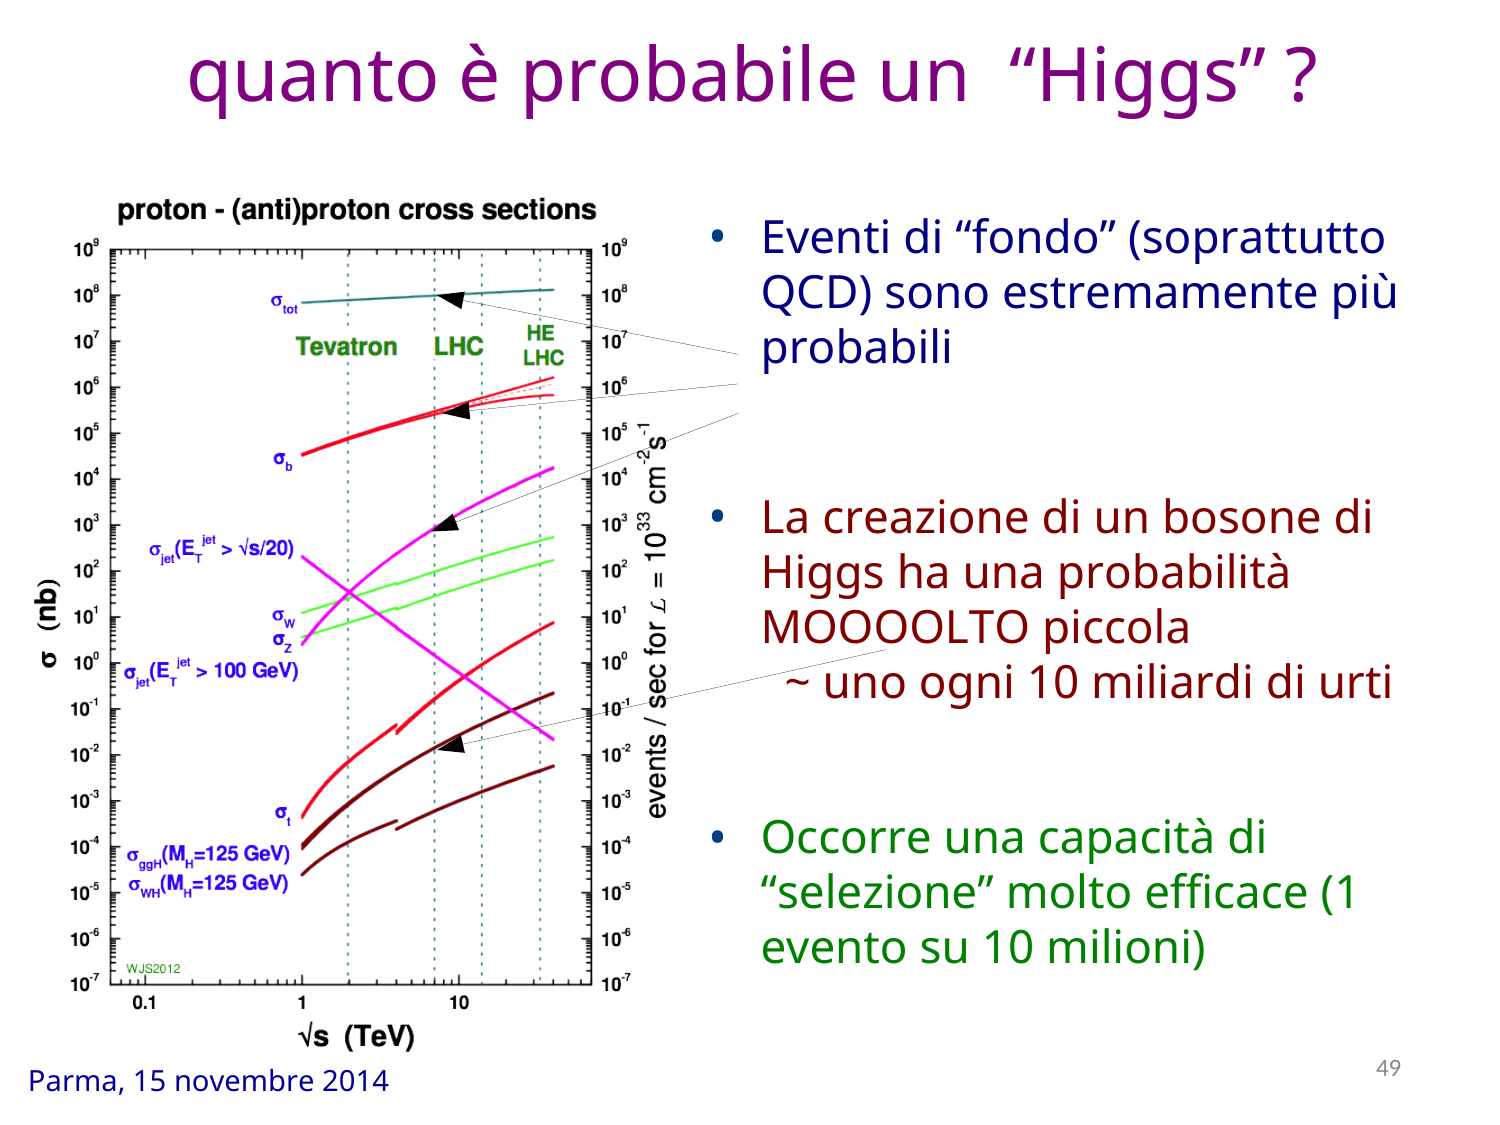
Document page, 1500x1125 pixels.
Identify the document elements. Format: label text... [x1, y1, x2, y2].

text_box <numero> [1074, 1042, 1417, 1095]
picture [14, 144, 682, 1090]
text_box quanto è probabile un “Higgs” ? [5, 5, 1500, 138]
text_box Eventi di “fondo” (soprattutto QCD) sono estremamente più probabili La creazione di un bosone di Higgs ha una probabilità MOOOOLTO piccola ~ uno ogni 10 miliardi di urti Occorre una capacità di “selezione” molto efficace (1 evento su 10 milioni) [682, 206, 1477, 975]
